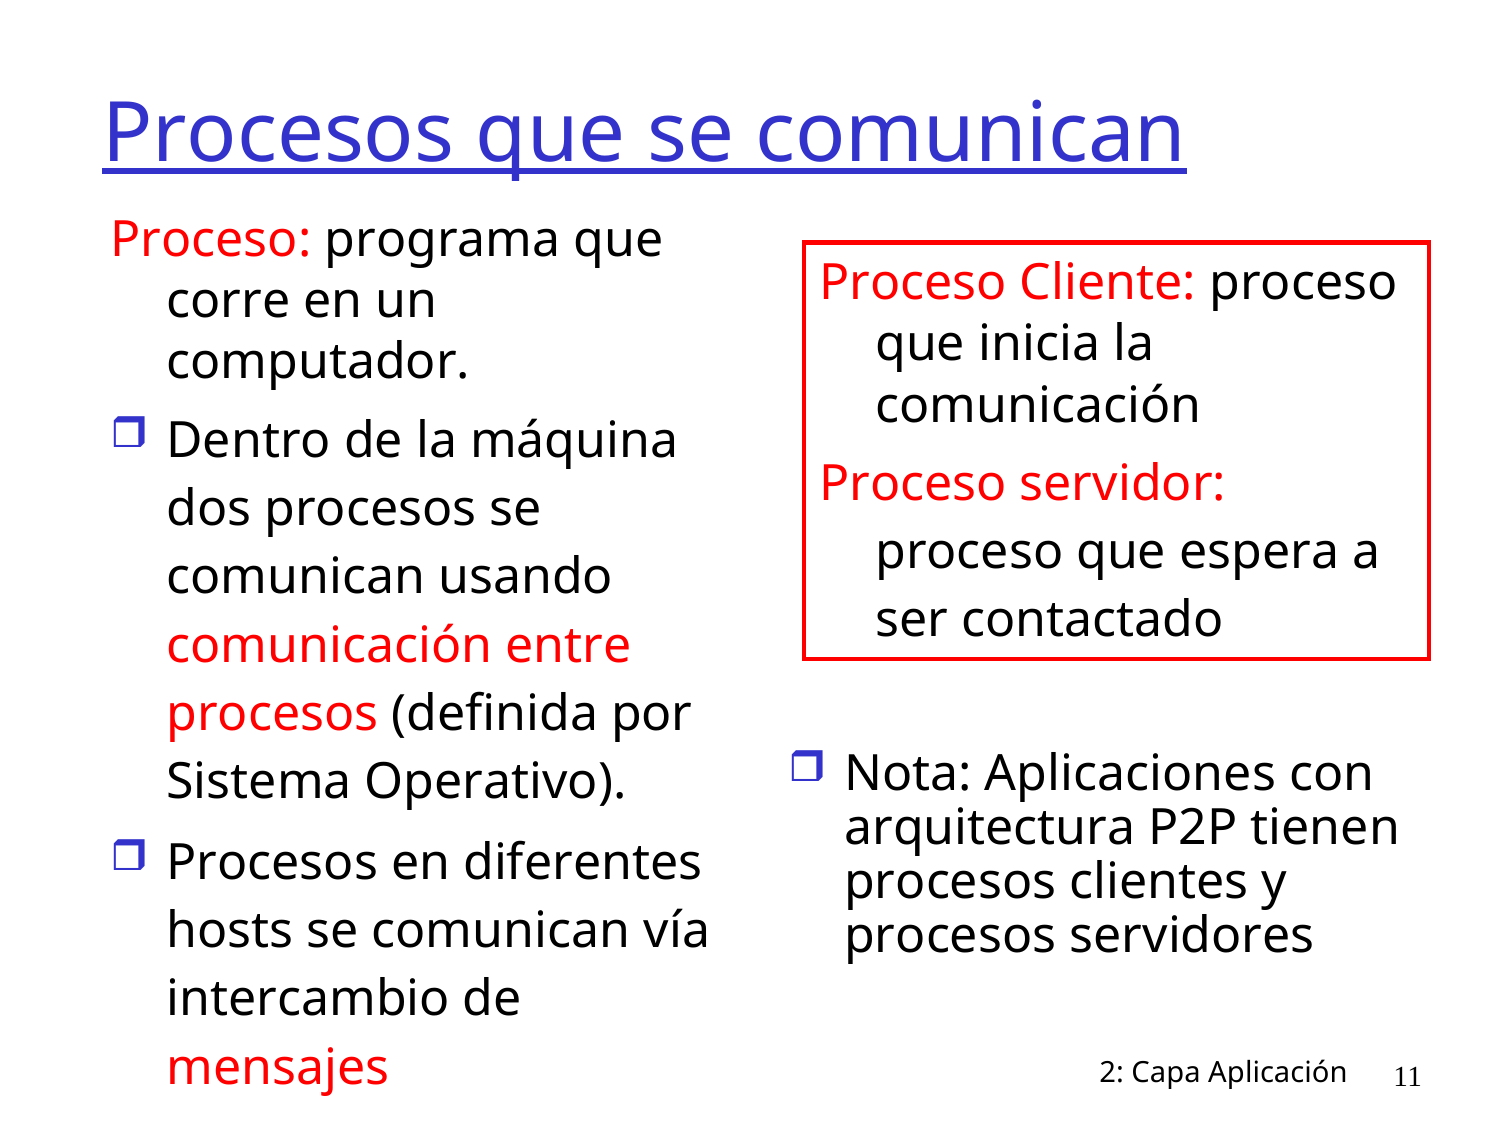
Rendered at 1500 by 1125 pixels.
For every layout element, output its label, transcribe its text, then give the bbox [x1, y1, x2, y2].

list Proceso: programa que corre en un computador. Dentro de la máquina dos procesos se comunican usando comunicación entre procesos (definida por Sistema Operativo). Procesos en diferentes hosts se comunican vía intercambio de mensajes [95, 199, 751, 1044]
title Procesos que se comunican [87, 37, 1363, 225]
list Proceso Cliente: proceso que inicia la comunicación Proceso servidor: proceso que espera a ser contactado [804, 242, 1430, 638]
text_box Nota: Aplicaciones con arquitectura P2P tienen procesos clientes y procesos servidores [773, 739, 1429, 971]
